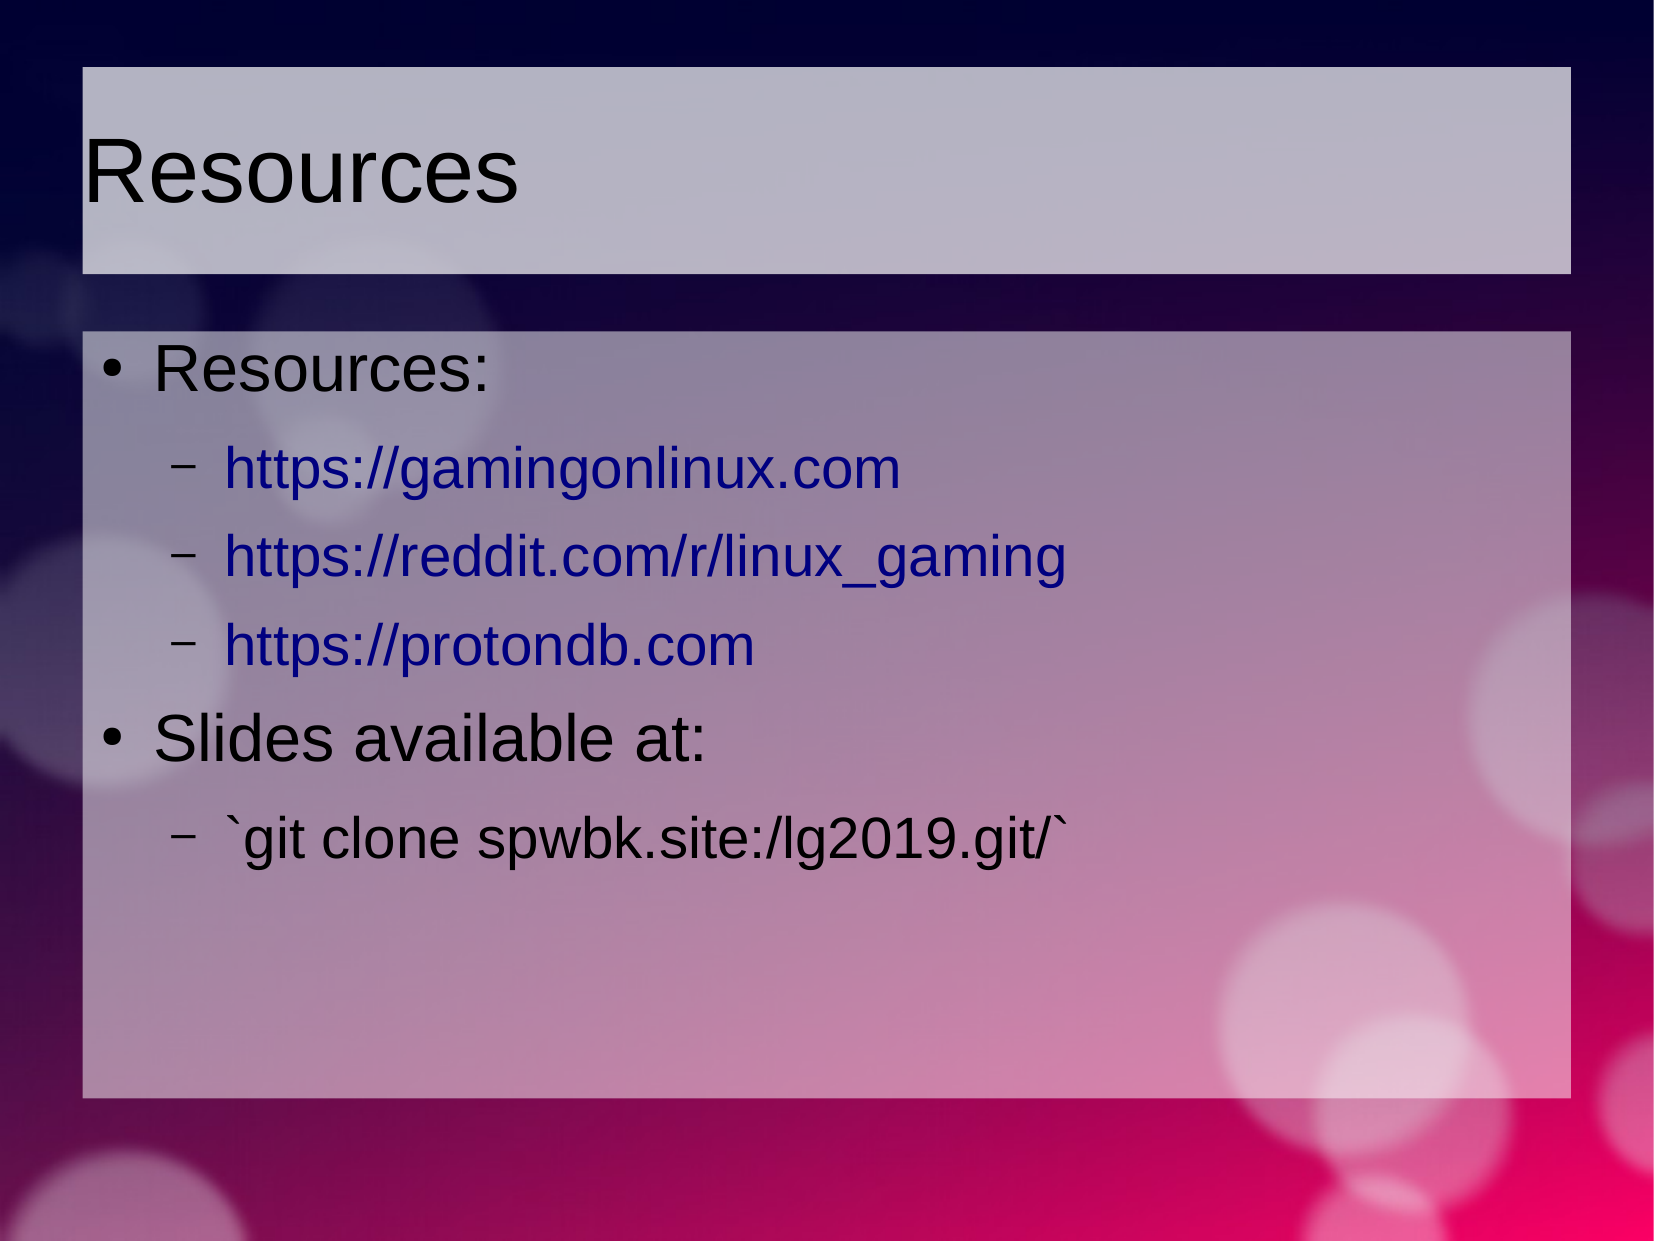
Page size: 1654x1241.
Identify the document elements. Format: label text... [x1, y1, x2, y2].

list Resources: https://gamingonlinux.com https://reddit.com/r/linux_gaming https://protondb.com Slides available at: `git clone spwbk.site:/lg2019.git/` [82, 331, 1571, 1099]
title Resources [82, 67, 1571, 275]
picture [0, 0, 1654, 1241]
